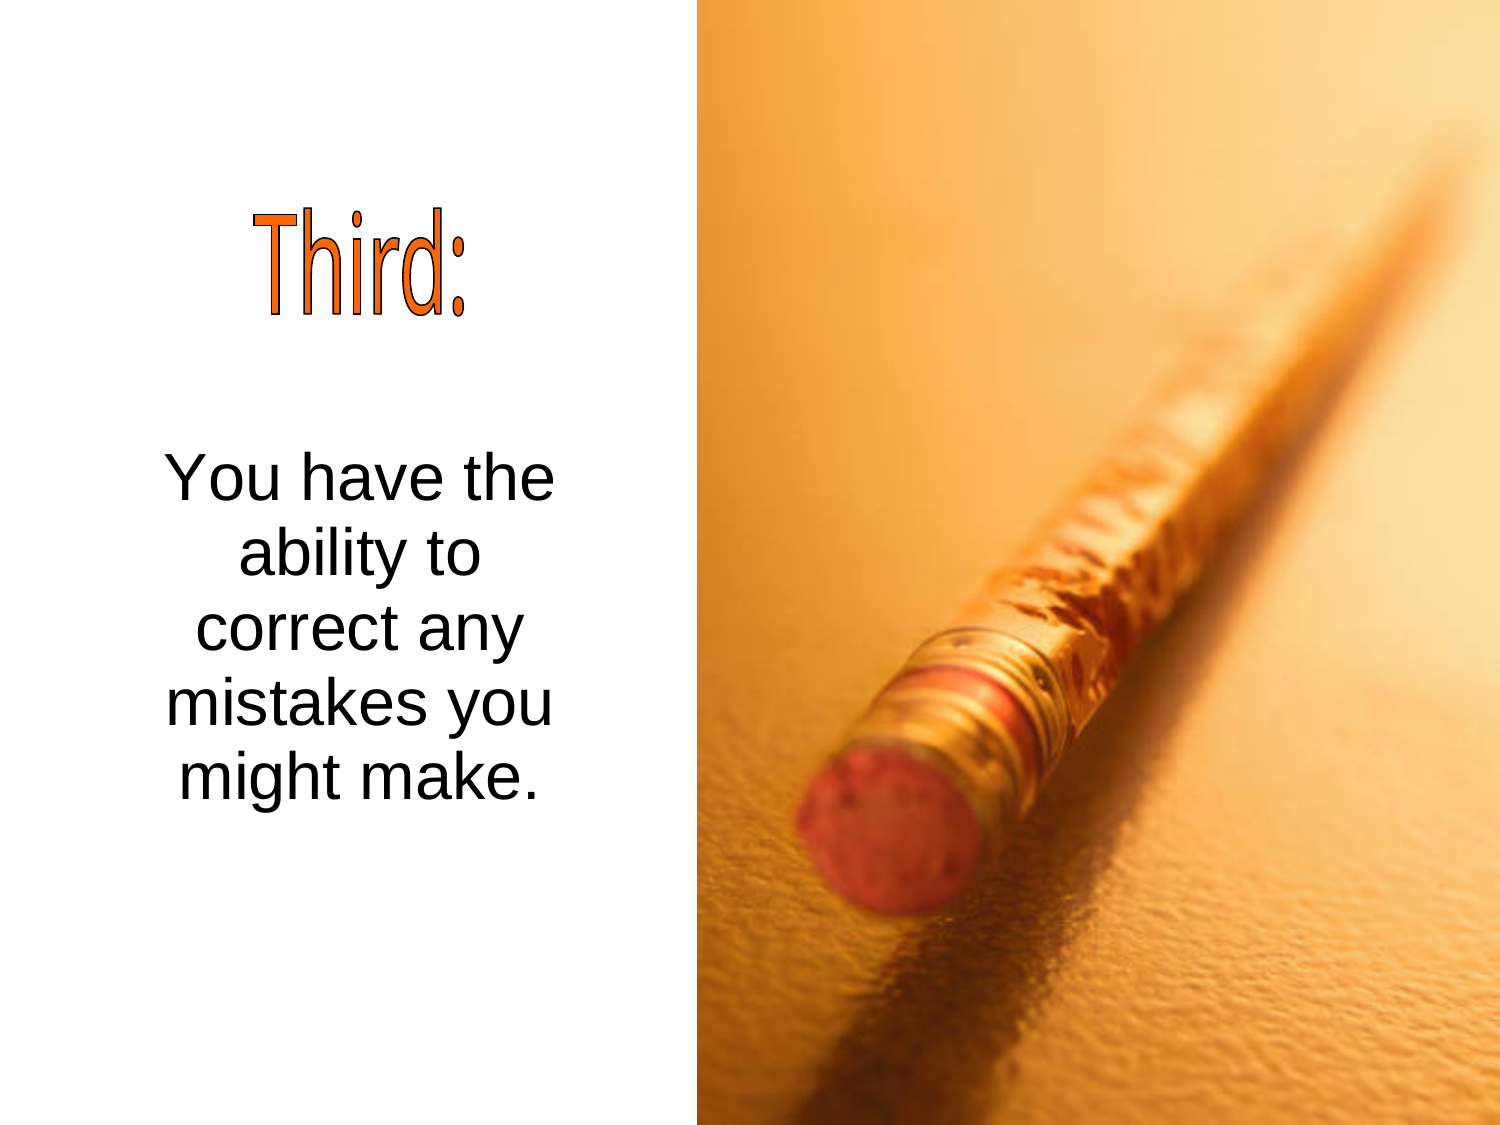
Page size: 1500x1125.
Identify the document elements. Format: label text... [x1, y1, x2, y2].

picture [697, 0, 1500, 1125]
text_box Third: [374, 237, 399, 314]
text_box Third: [402, 208, 441, 316]
text_box You have the ability to correct any mistakes you might make. [112, 432, 609, 822]
text_box Third: [453, 237, 464, 257]
text_box Third: [352, 211, 362, 227]
text_box Third: [353, 239, 361, 314]
text_box Third: [253, 214, 297, 314]
text_box Third: [304, 208, 341, 314]
text_box Third: [453, 296, 464, 316]
